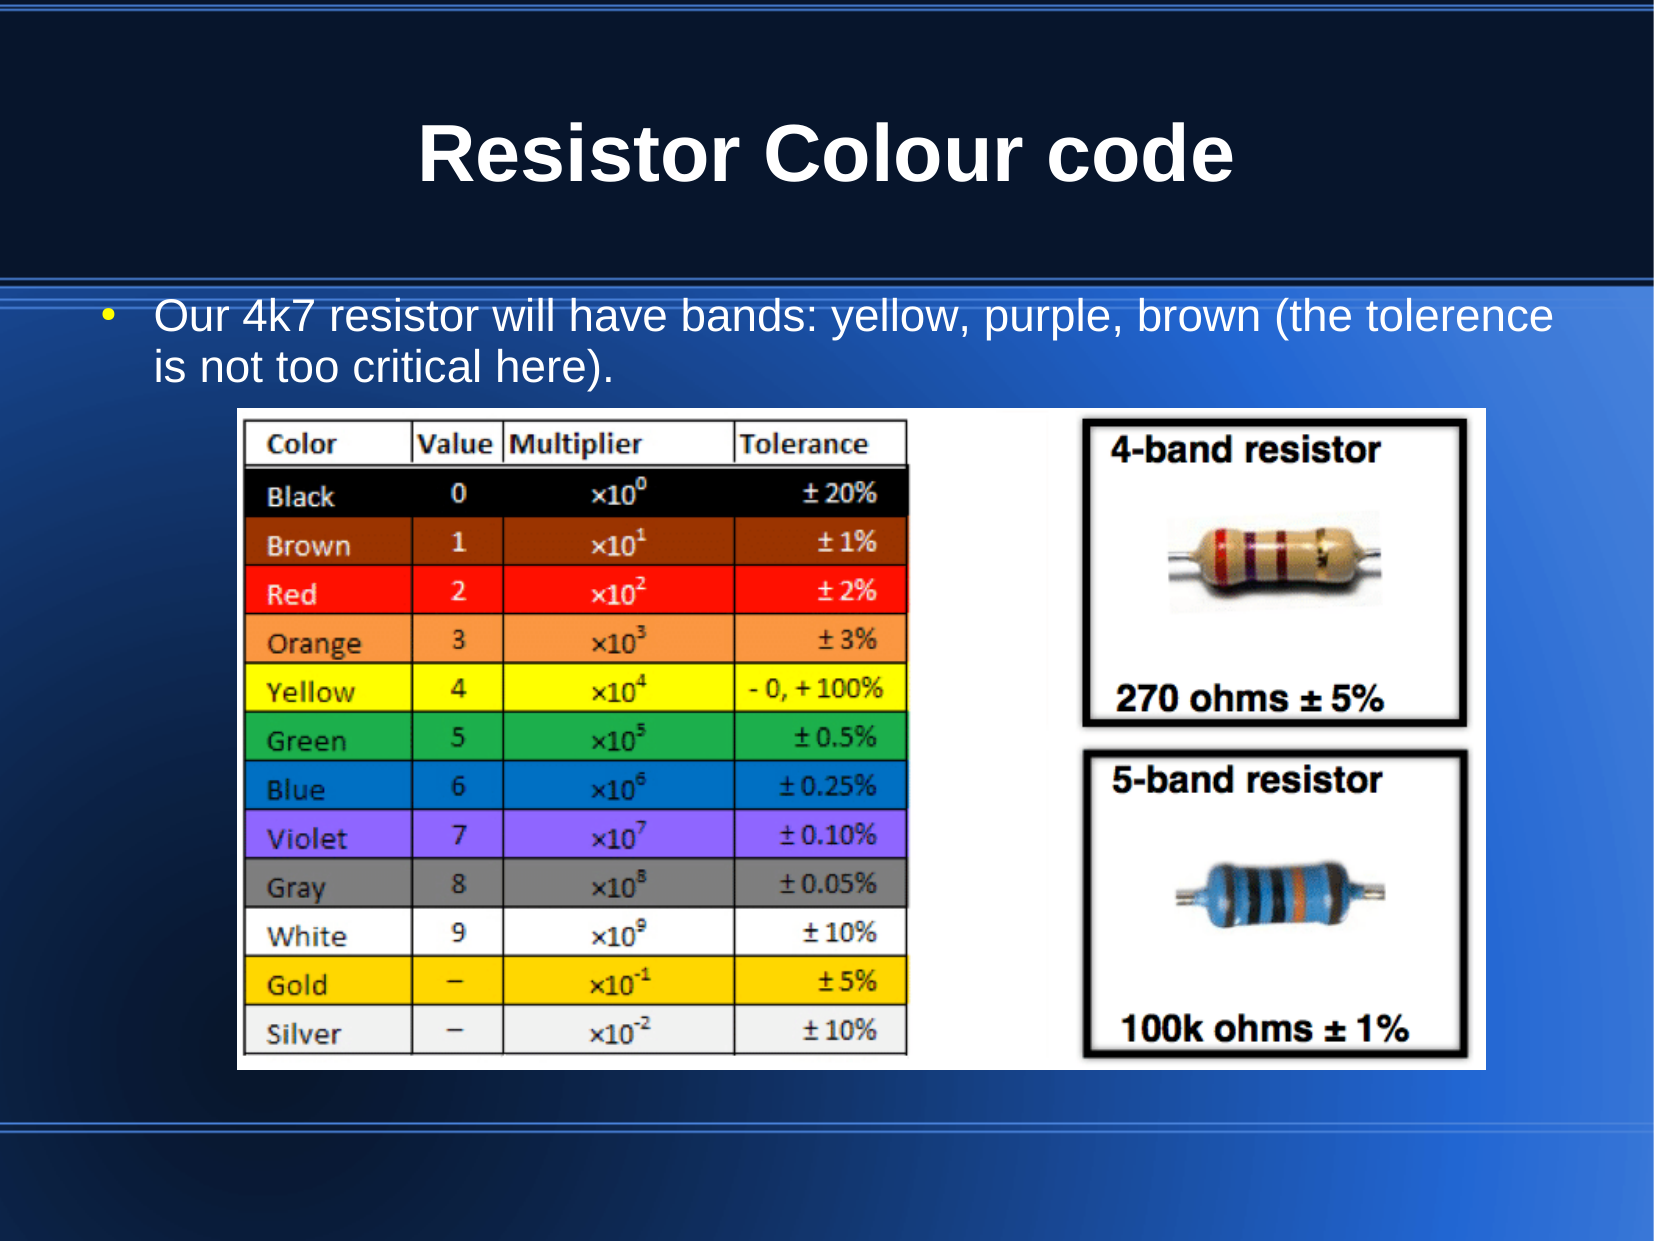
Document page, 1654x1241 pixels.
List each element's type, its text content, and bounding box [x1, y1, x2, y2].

title Resistor Colour code [82, 49, 1571, 257]
list Our 4k7 resistor will have bands: yellow, purple, brown (the tolerence is not too critical here). [82, 290, 1571, 1109]
picture [0, 0, 1654, 1241]
